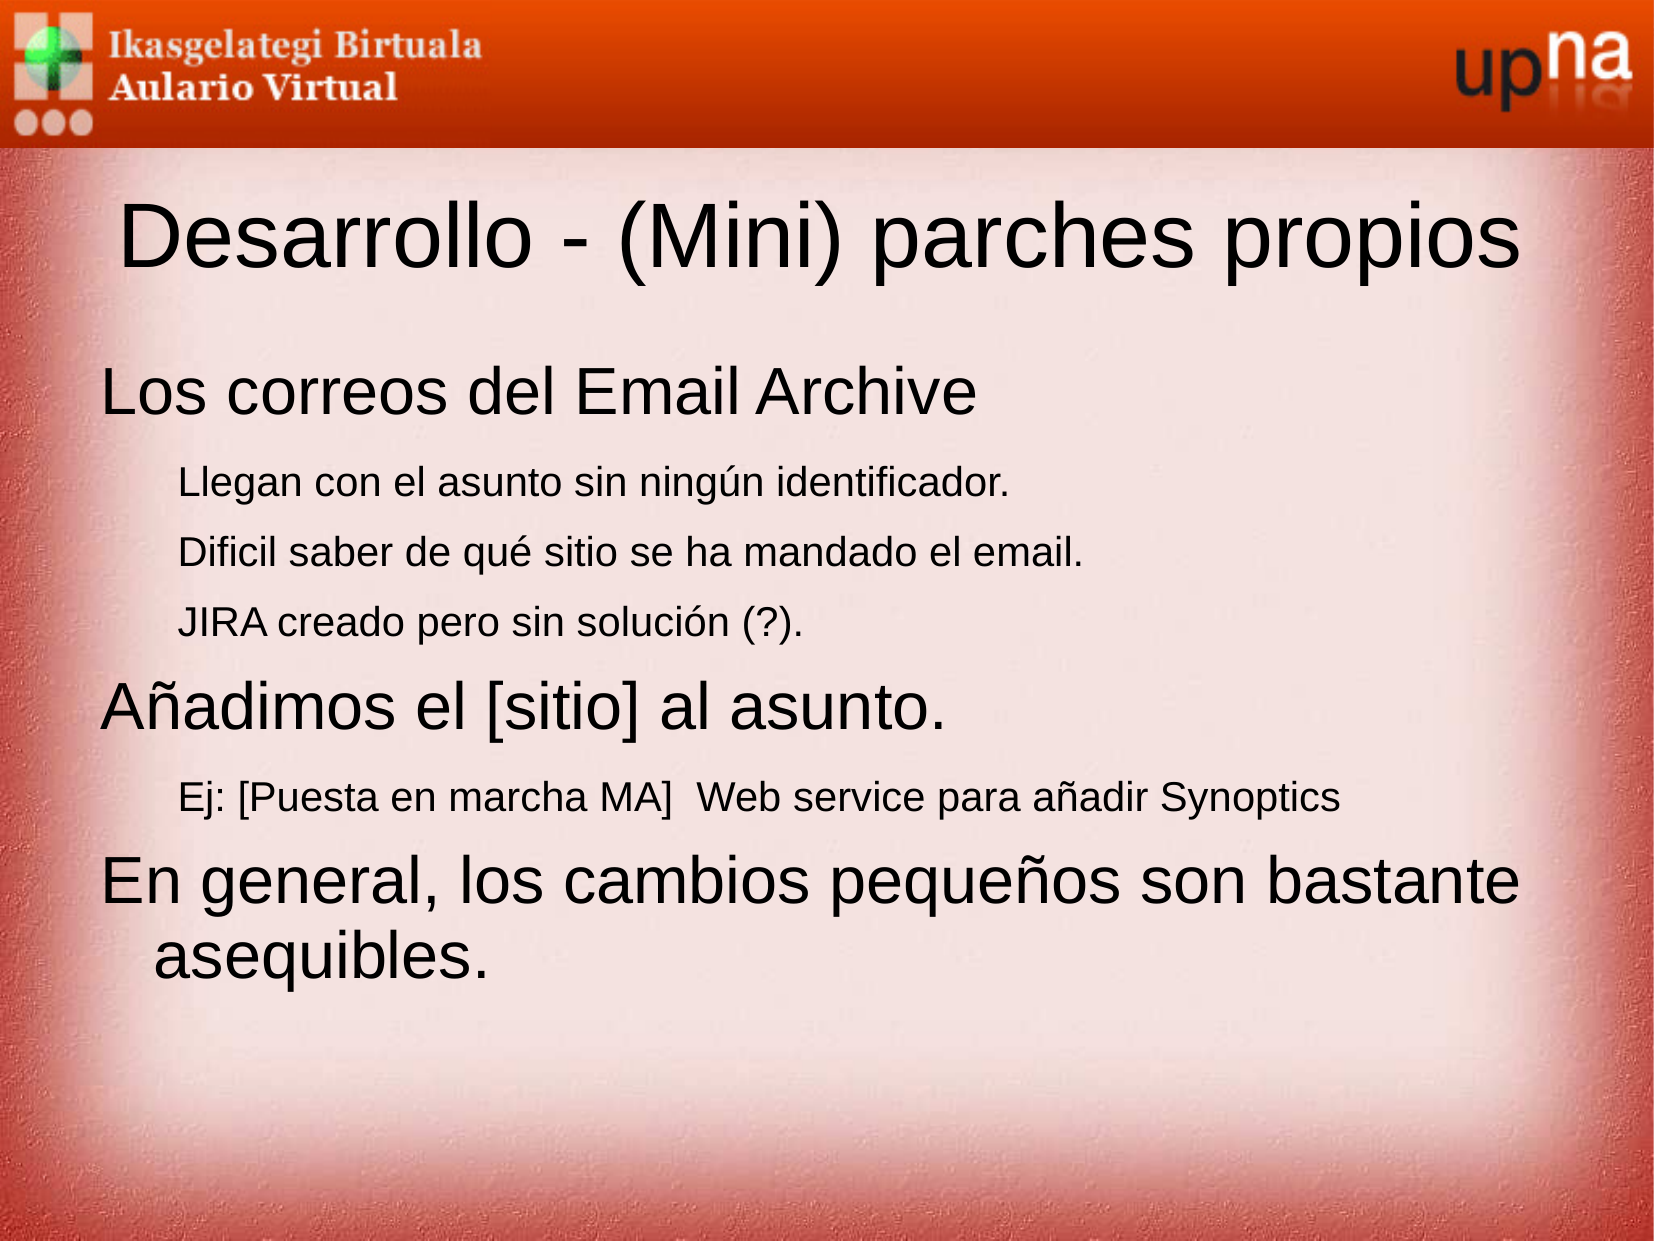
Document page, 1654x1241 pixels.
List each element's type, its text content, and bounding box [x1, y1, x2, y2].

title Desarrollo - (Mini) parches propios [77, 147, 1565, 325]
list Los correos del Email Archive Llegan con el asunto sin ningún identificador. Dificil saber de qué sitio se ha mandado el email. JIRA creado pero sin solución (?). Añadimos el [sitio] al asunto. Ej: [Puesta en marcha MA] Web service para añadir Synoptics En general, los cambios pequeños son bastante asequibles. [83, 354, 1572, 1095]
picture [0, 0, 1654, 1241]
